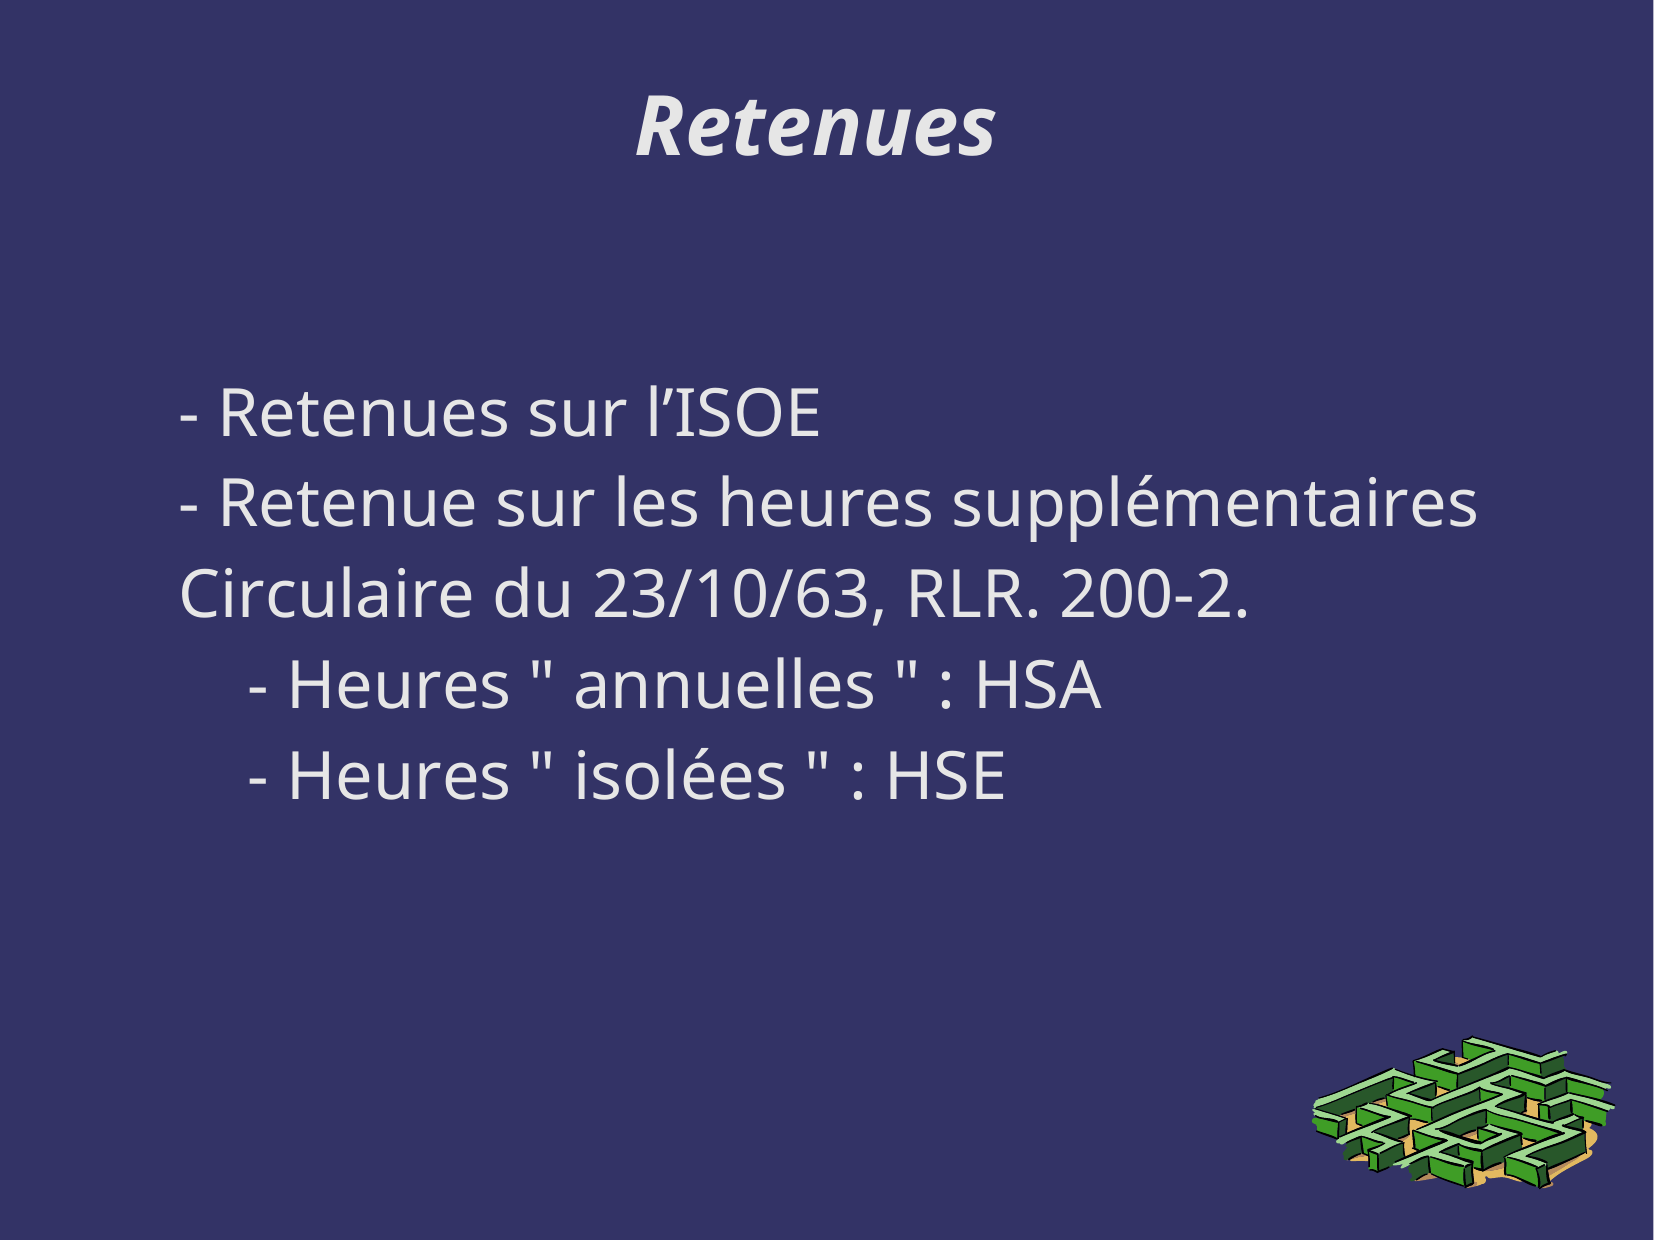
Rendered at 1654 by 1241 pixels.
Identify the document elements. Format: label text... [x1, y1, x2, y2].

list - Retenues sur l’ISOE - Retenue sur les heures supplémentaires Circulaire du 23/10/63, RLR. 200-2. - Heures " annuelles " : HSA - Heures " isolées " : HSE [178, 364, 1570, 1132]
title Retenues [121, 26, 1534, 219]
